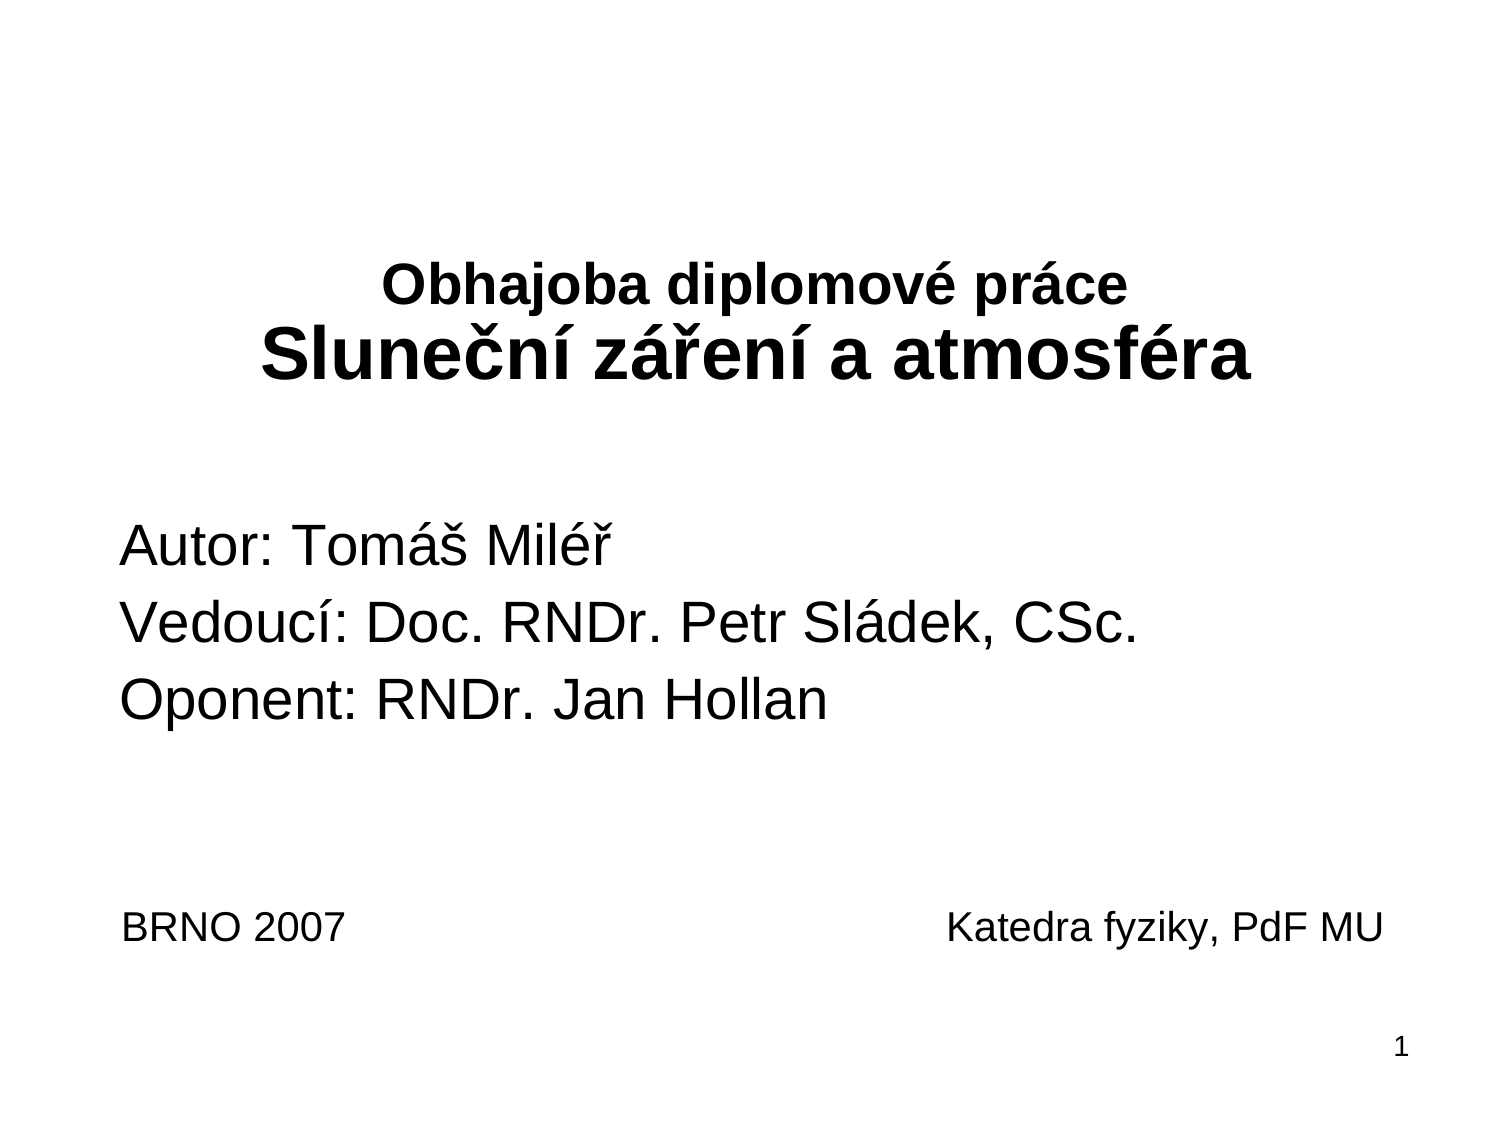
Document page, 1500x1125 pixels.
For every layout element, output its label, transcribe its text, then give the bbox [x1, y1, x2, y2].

subtitle Autor: Tomáš Miléř Vedoucí: Doc. RNDr. Petr Sládek, CSc. Oponent: RNDr. Jan Hollan [29, 509, 1359, 798]
text_box BRNO 2007 Katedra fyziky, PdF MU [88, 856, 1418, 1002]
title Obhajoba diplomové práce Sluneční záření a atmosféra [118, 242, 1394, 409]
